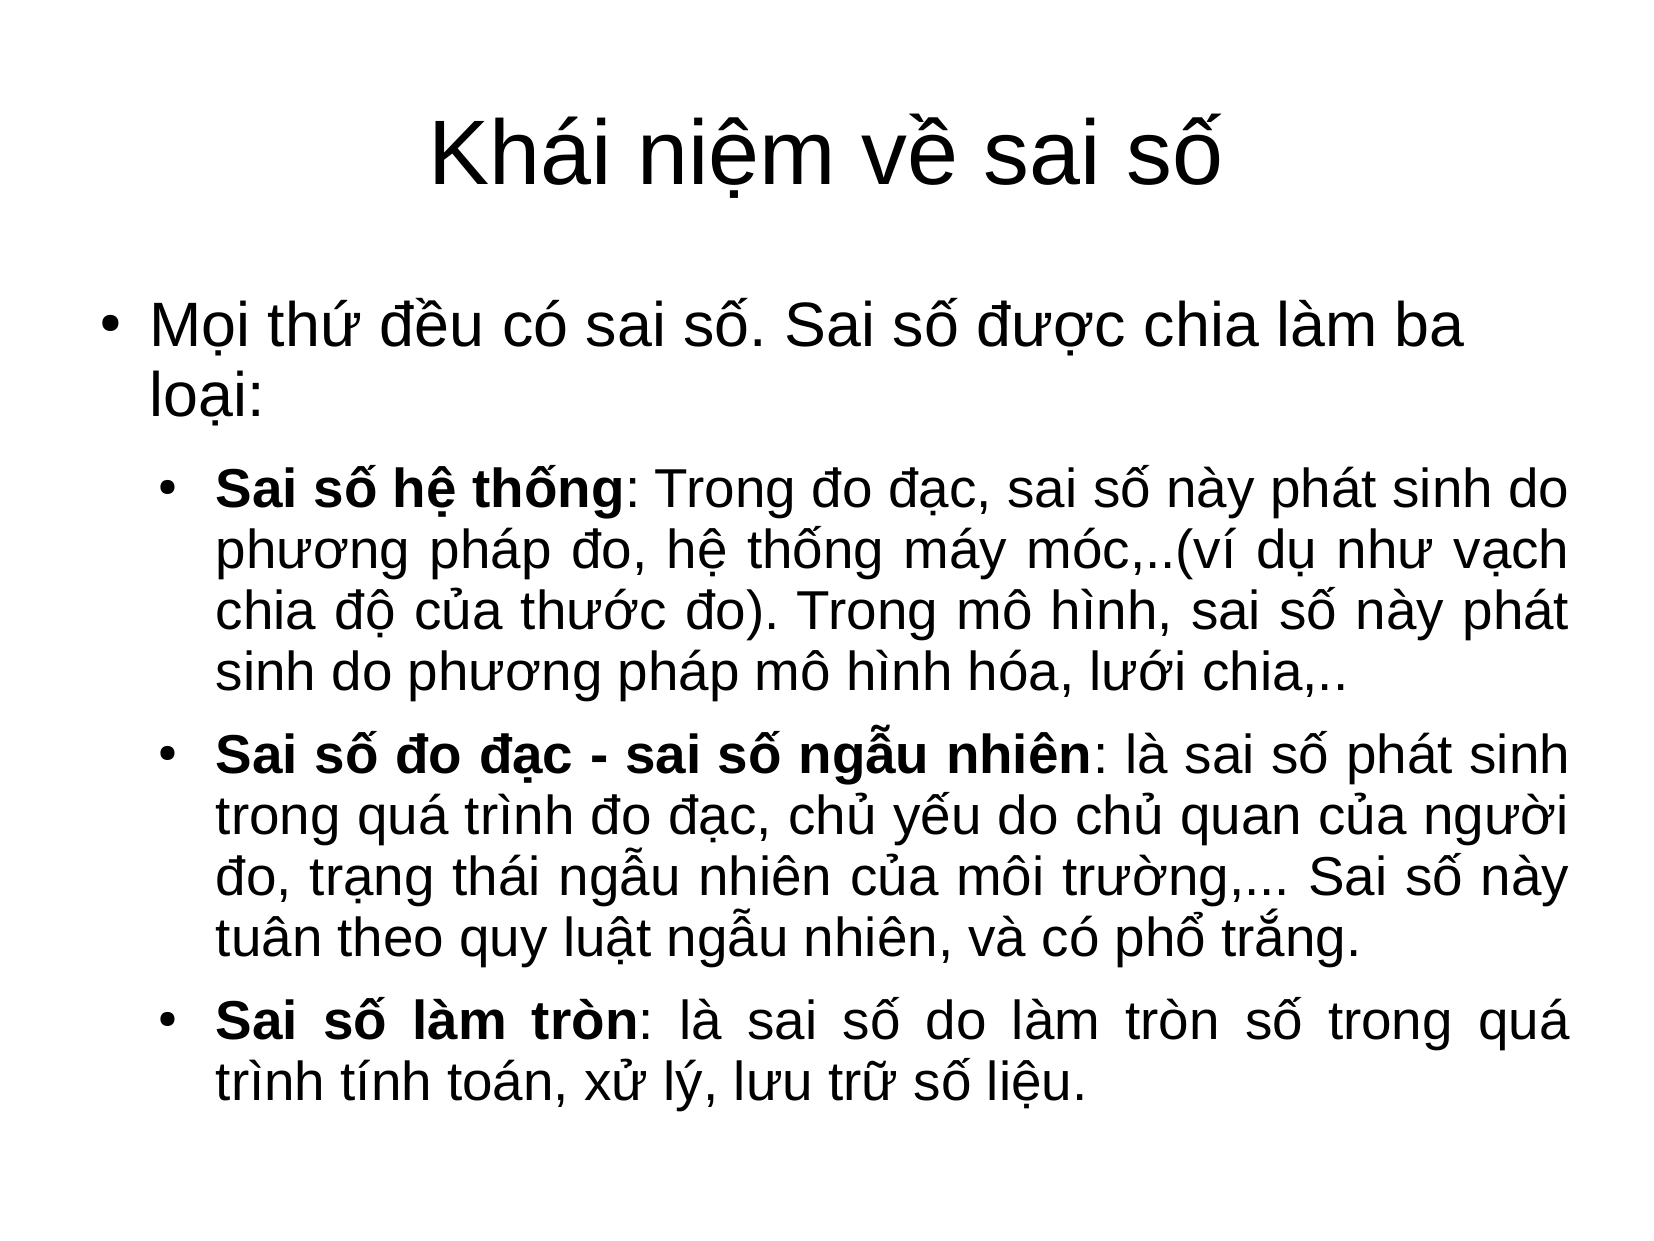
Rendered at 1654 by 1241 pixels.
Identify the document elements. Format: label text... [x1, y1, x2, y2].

title Khái niệm về sai số [82, 49, 1571, 257]
list Mọi thứ đều có sai số. Sai số được chia làm ba loại: Sai số hệ thống: Trong đo đạc, sai số này phát sinh do phương pháp đo, hệ thống máy móc,..(ví dụ như vạch chia độ của thước đo). Trong mô hình, sai số này phát sinh do phương pháp mô hình hóa, lưới chia,.. Sai số đo đạc - sai số ngẫu nhiên: là sai số phát sinh trong quá trình đo đạc, chủ yếu do chủ quan của người đo, trạng thái ngẫu nhiên của môi trường,... Sai số này tuân theo quy luật ngẫu nhiên, và có phổ trắng. Sai số làm tròn: là sai số do làm tròn số trong quá trình tính toán, xử lý, lưu trữ số liệu. [82, 290, 1571, 1123]
